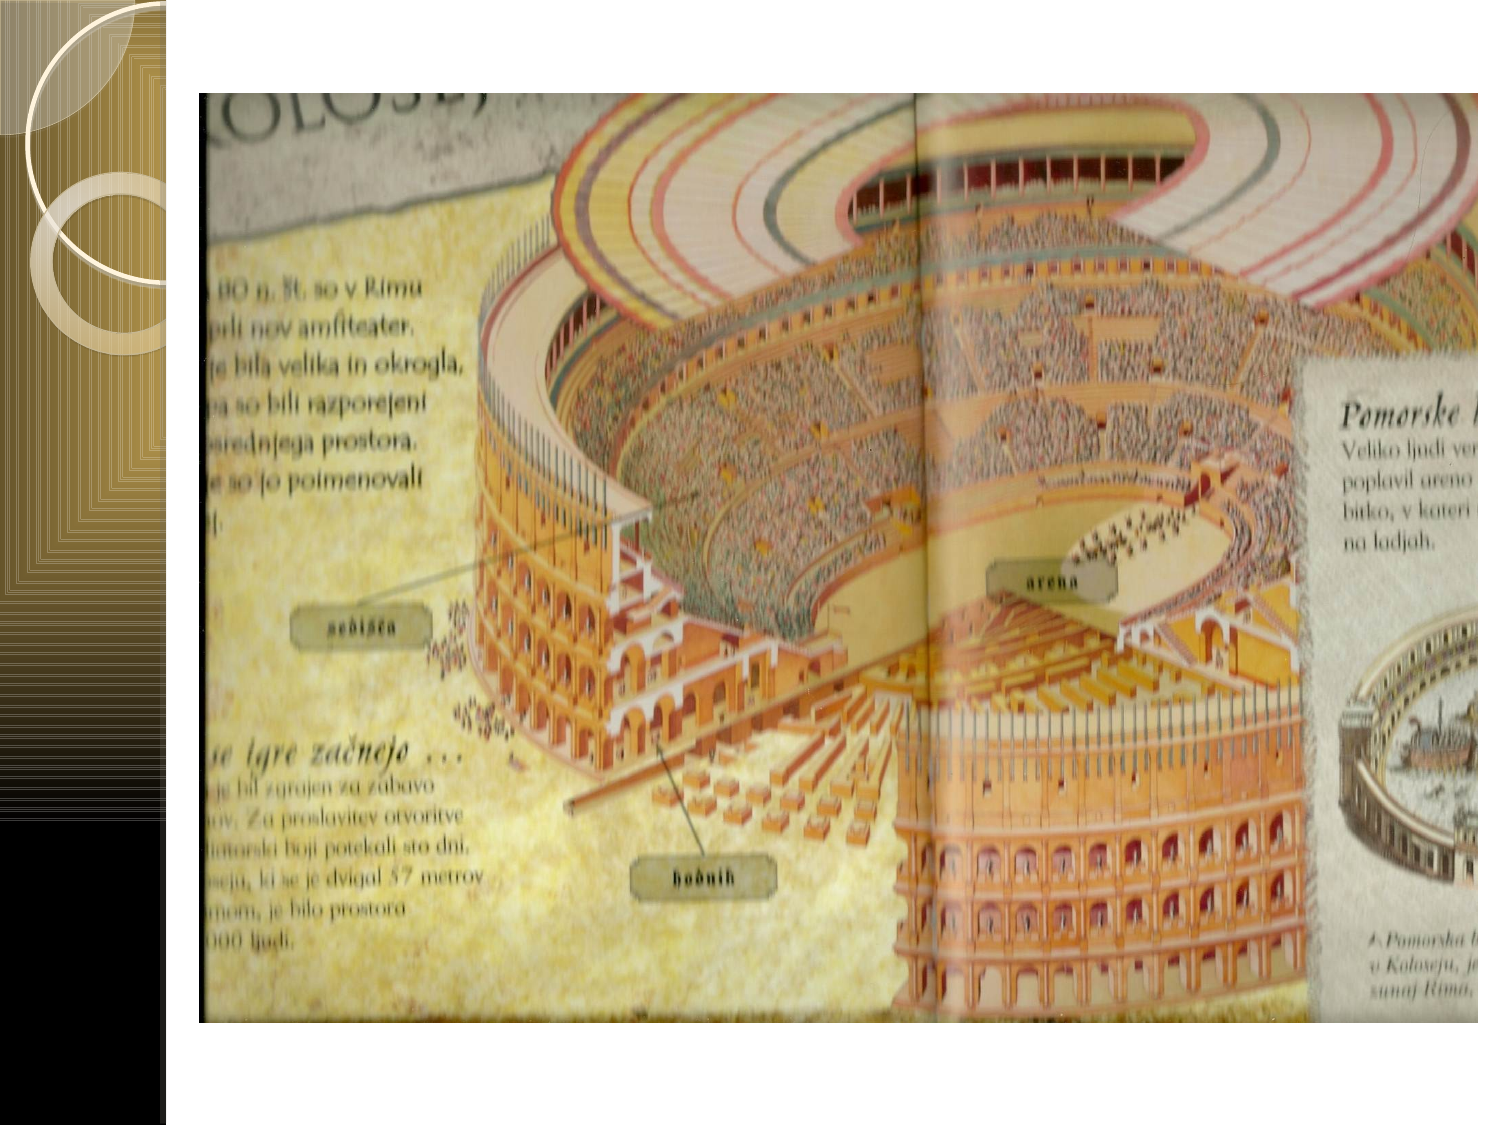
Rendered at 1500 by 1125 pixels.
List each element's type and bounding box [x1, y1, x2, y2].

picture [199, 93, 1478, 1023]
